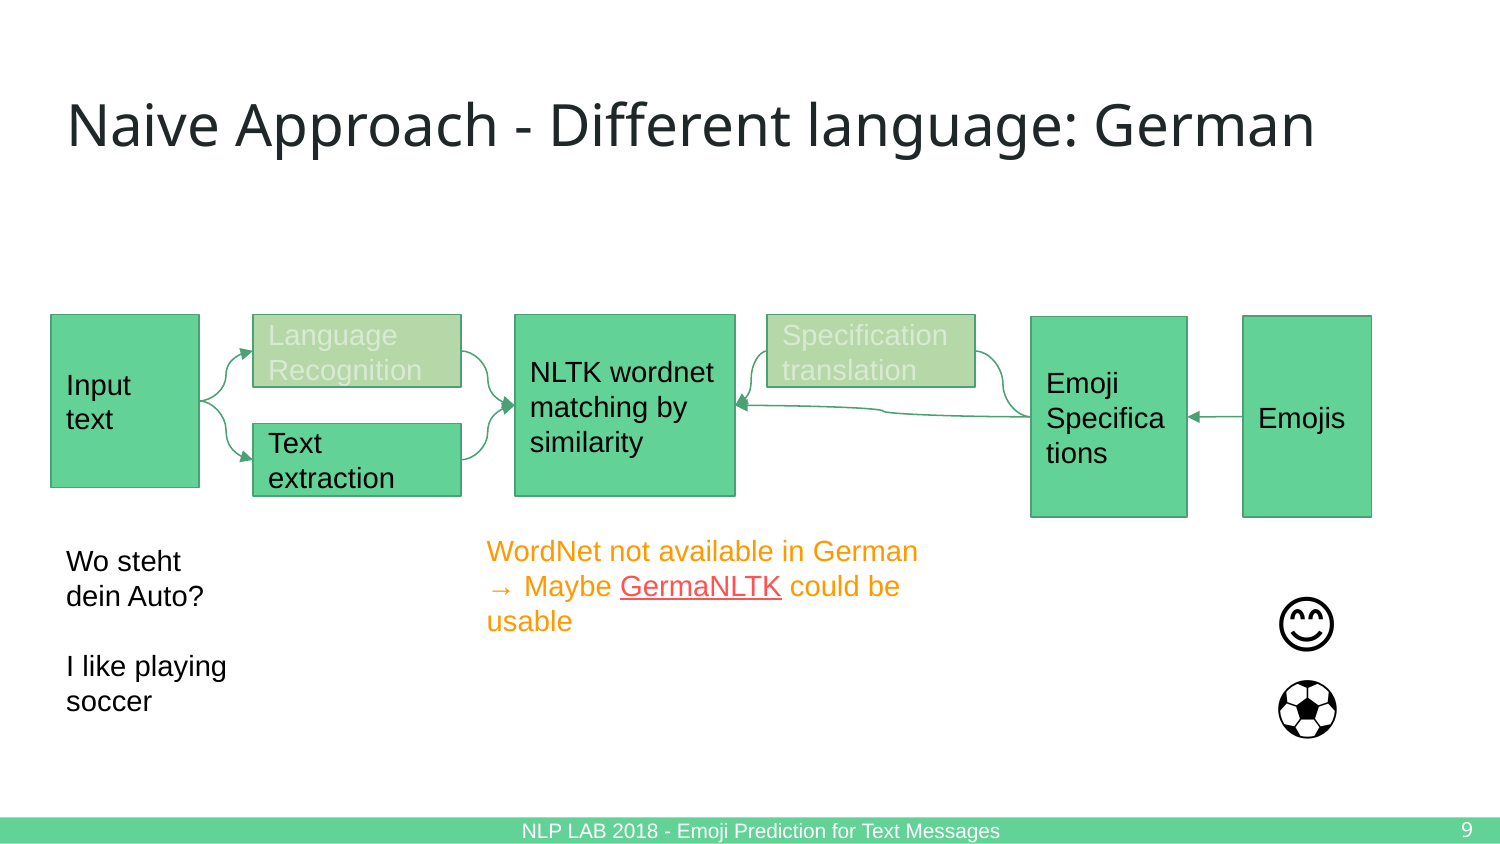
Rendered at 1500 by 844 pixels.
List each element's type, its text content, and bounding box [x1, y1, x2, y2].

title Naive Approach - Different language: German [51, 72, 1449, 167]
text_box NLTK wordnet matching by similarity [514, 314, 736, 497]
slide_number <Foliennummer> [1397, 811, 1488, 844]
text_box Language Recognition [253, 314, 461, 388]
text_box WordNet not available in German → Maybe GermaNLTK could be usable [471, 517, 1001, 661]
text_box Wo steht dein Auto? I like playing soccer [51, 532, 253, 762]
text_box Emoji Specifications [1031, 316, 1188, 518]
text_box Specification translation [767, 314, 975, 388]
text_box 😊🚐 ⚽ [1243, 534, 1372, 786]
text_box Input text [51, 314, 200, 488]
text_box Emojis [1243, 316, 1372, 517]
text_box Text extraction [253, 423, 461, 497]
